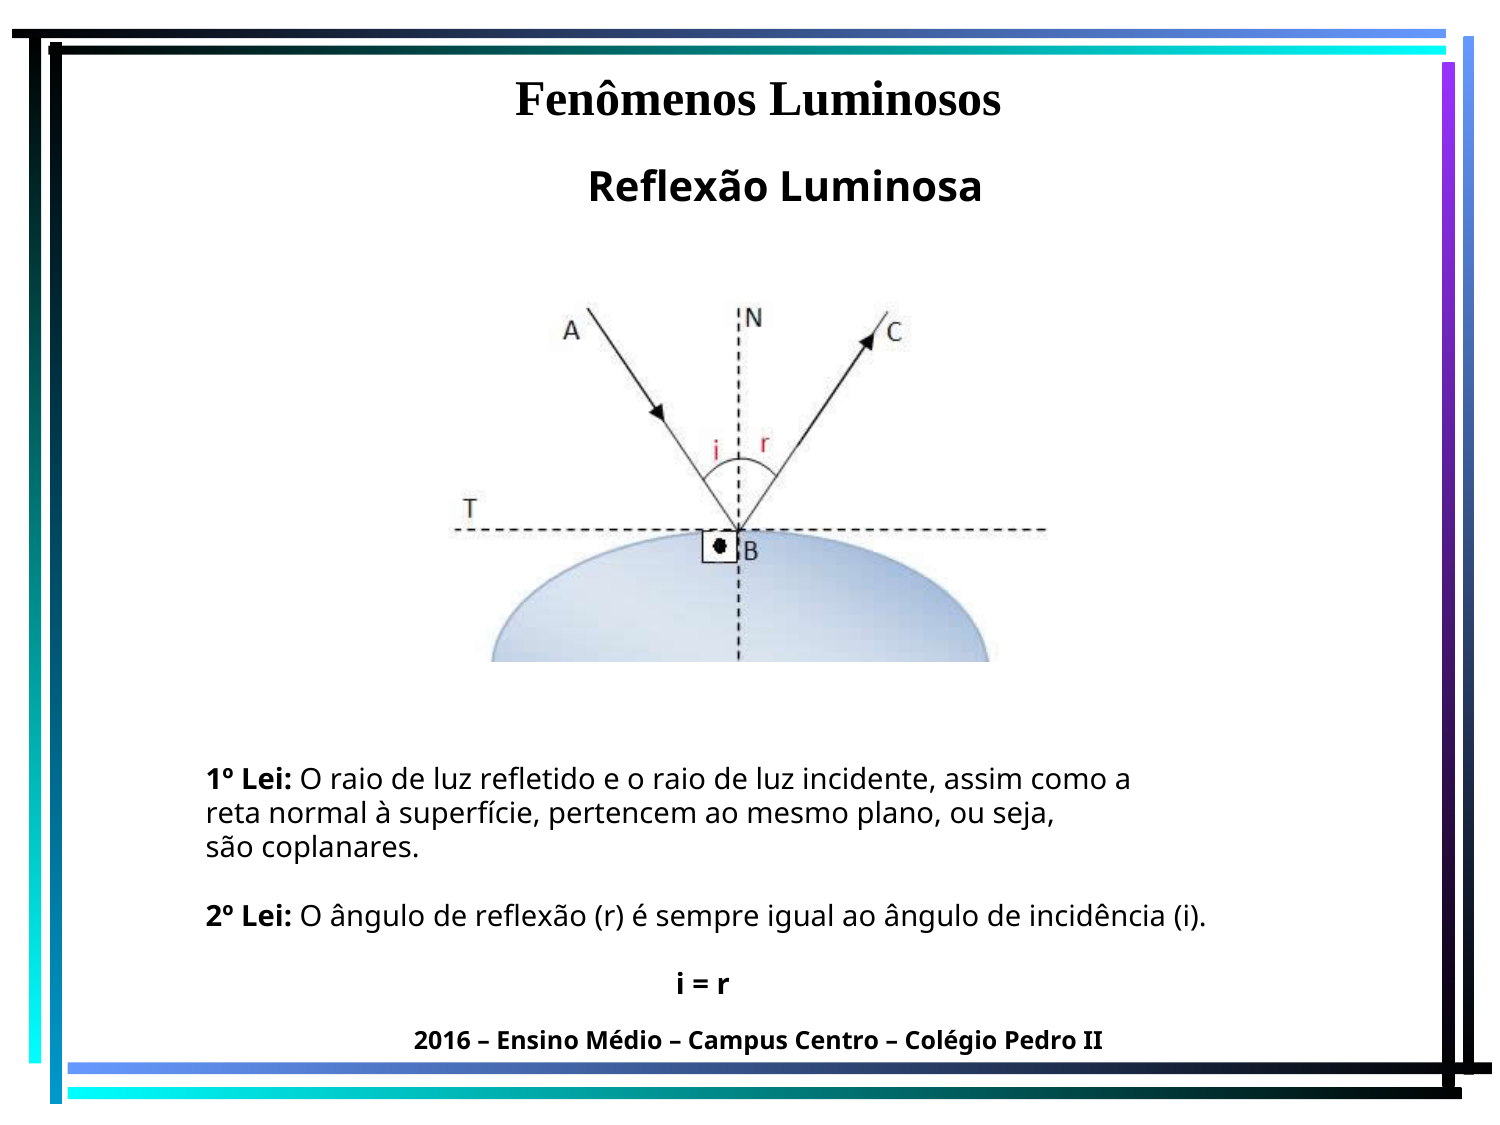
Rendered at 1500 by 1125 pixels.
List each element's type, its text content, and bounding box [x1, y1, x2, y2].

text_box 1º Lei: O raio de luz refletido e o raio de luz incidente, assim como a reta normal à superfície, pertencem ao mesmo plano, ou seja, são coplanares. 2º Lei: O ângulo de reflexão (r) é sempre igual ao ângulo de incidência (i). i = r [190, 708, 1223, 1054]
title Fenômenos Luminosos [94, 59, 1424, 130]
text_box Reflexão Luminosa [572, 153, 999, 219]
picture [0, 0, 1500, 1125]
text_box 2016 – Ensino Médio – Campus Centro – Colégio Pedro II [399, 1054, 1119, 1064]
